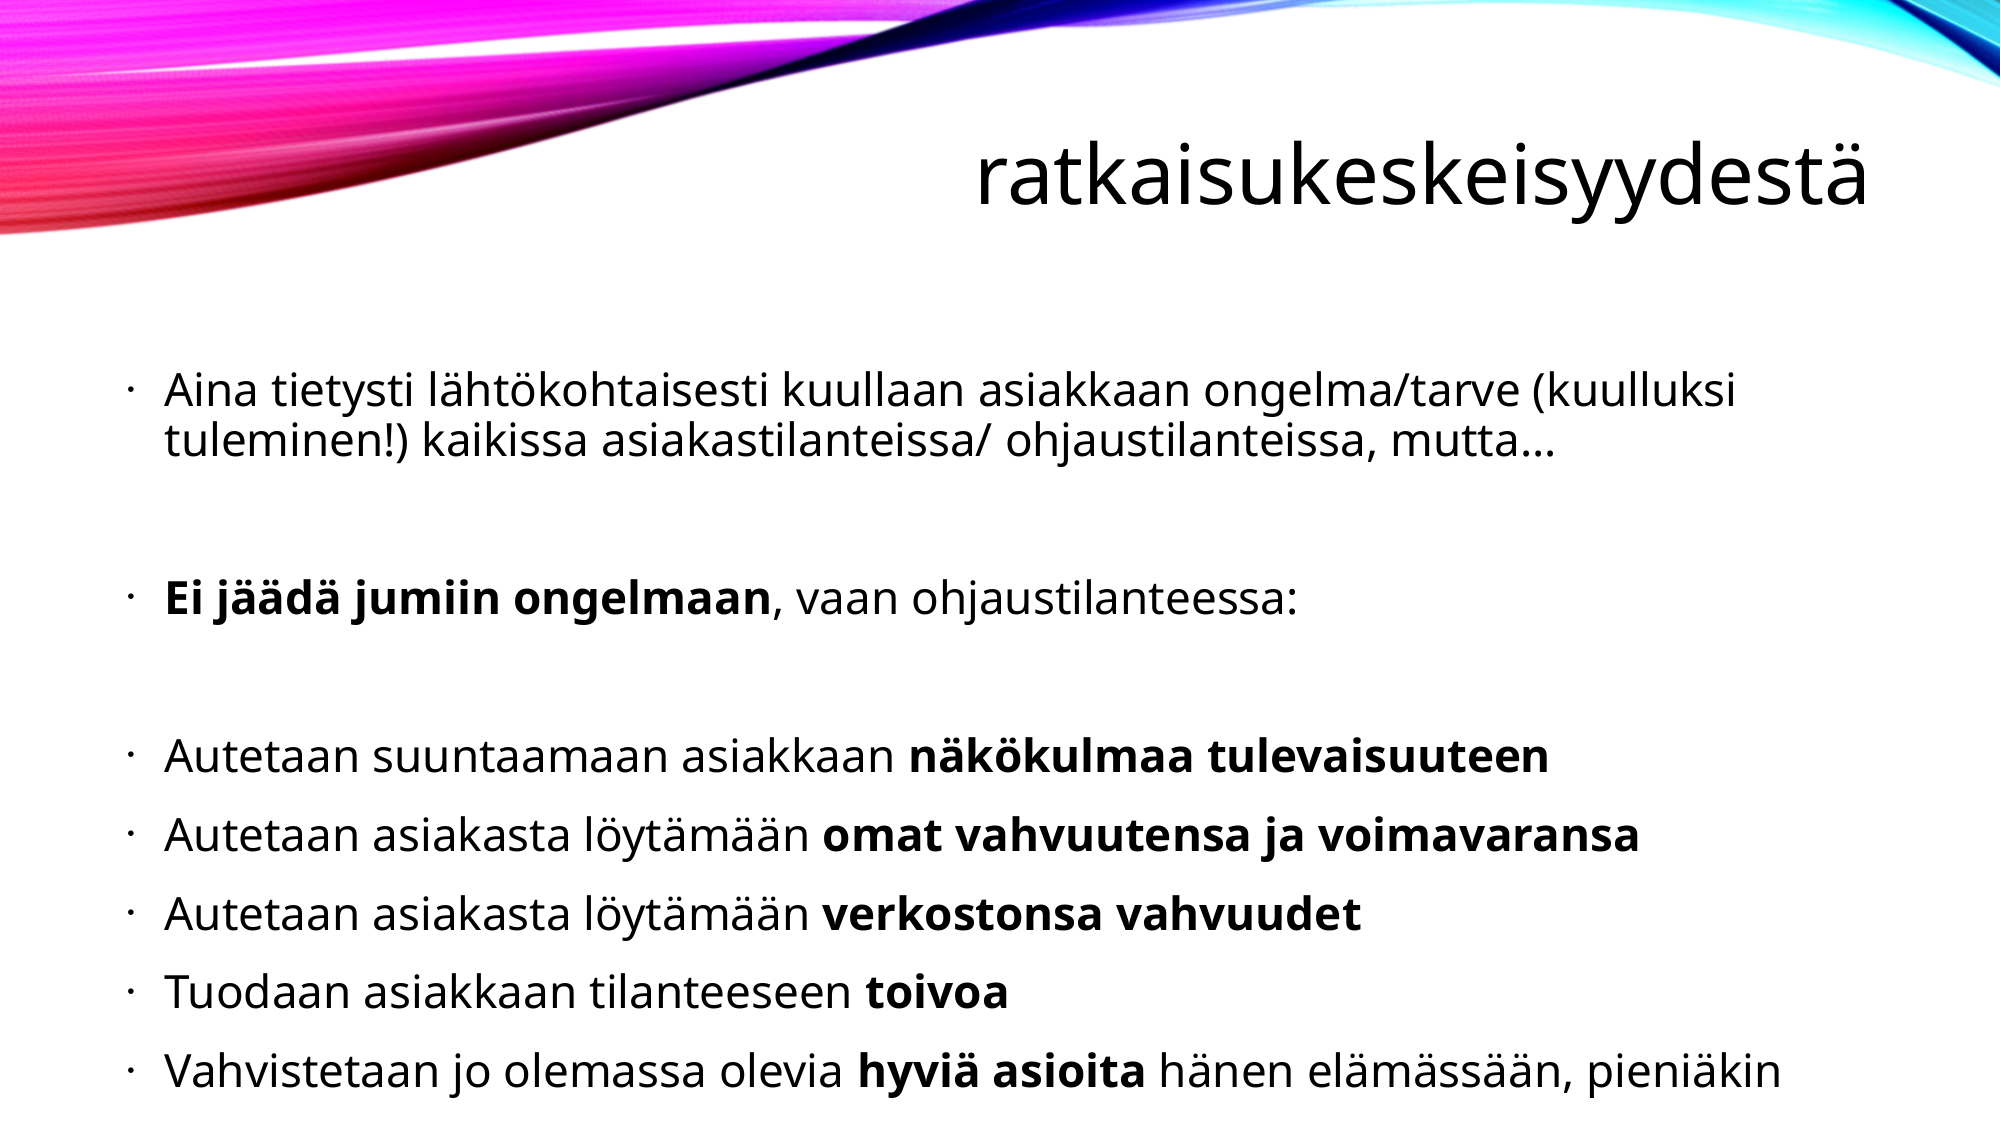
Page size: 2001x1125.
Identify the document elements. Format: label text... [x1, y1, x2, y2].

list Aina tietysti lähtökohtaisesti kuullaan asiakkaan ongelma/tarve (kuulluksi tuleminen!) kaikissa asiakastilanteissa/ ohjaustilanteissa, mutta… Ei jäädä jumiin ongelmaan, vaan ohjaustilanteessa: Autetaan suuntaamaan asiakkaan näkökulmaa tulevaisuuteen Autetaan asiakasta löytämään omat vahvuutensa ja voimavaransa Autetaan asiakasta löytämään verkostonsa vahvuudet Tuodaan asiakkaan tilanteeseen toivoa Vahvistetaan jo olemassa olevia hyviä asioita hänen elämässään, pieniäkin [112, 360, 1888, 1021]
picture [0, 0, 2000, 237]
title ratkaisukeskeisyydestä [474, 125, 1888, 338]
